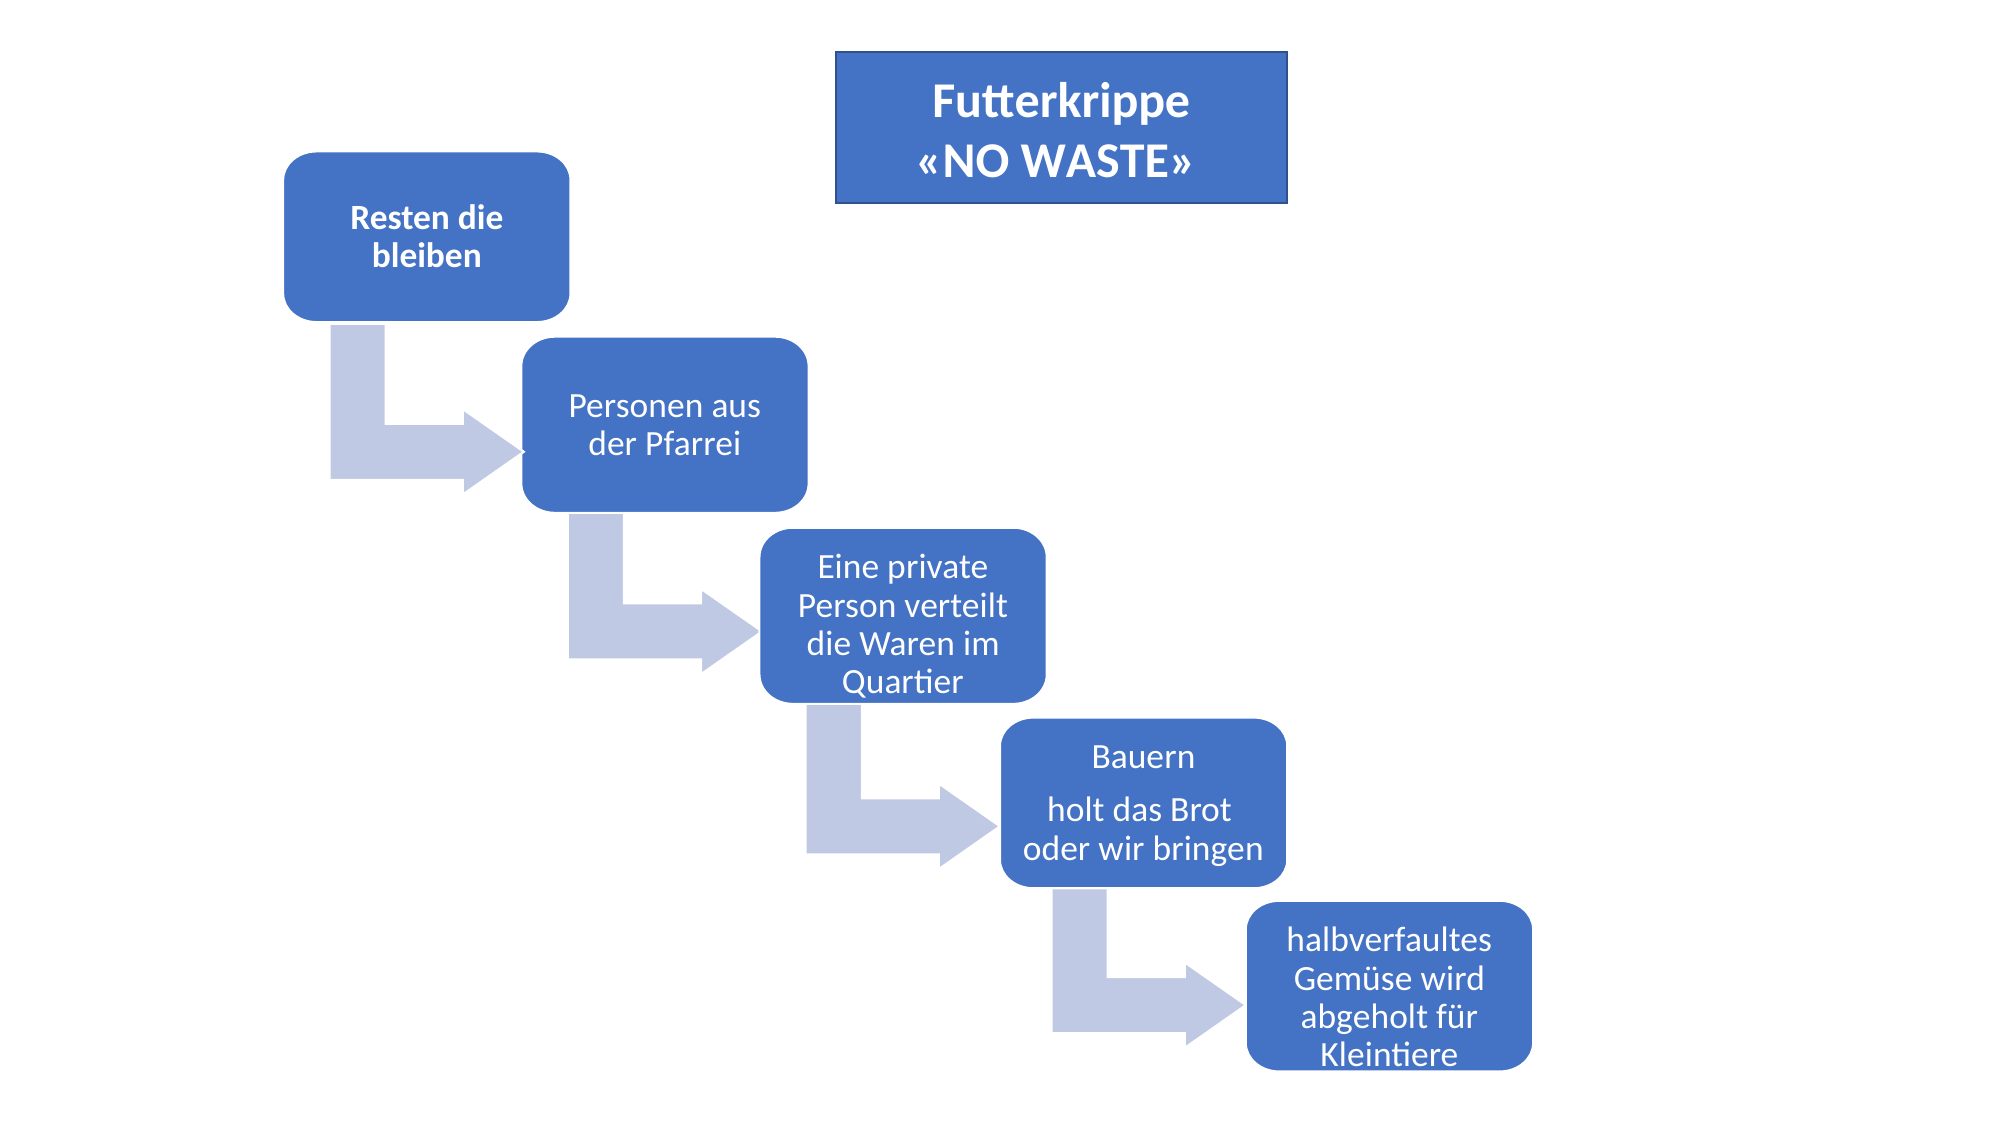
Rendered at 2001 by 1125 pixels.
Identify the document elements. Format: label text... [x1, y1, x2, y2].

text_box Eine private Person verteilt die Waren im Quartier [759, 527, 1047, 704]
text_box [1051, 889, 1245, 1048]
text_box [567, 513, 759, 675]
text_box [329, 323, 524, 495]
text_box [805, 704, 999, 869]
text_box Futterkrippe «NO WASTE» [836, 52, 1287, 203]
text_box Bauern holt das Brot oder wir bringen [999, 717, 1288, 889]
text_box Resten die bleiben [283, 151, 571, 323]
text_box Personen aus der Pfarrei [521, 336, 809, 513]
text_box halbverfaultes Gemüse wird abgeholt für Kleintiere [1245, 900, 1534, 1072]
